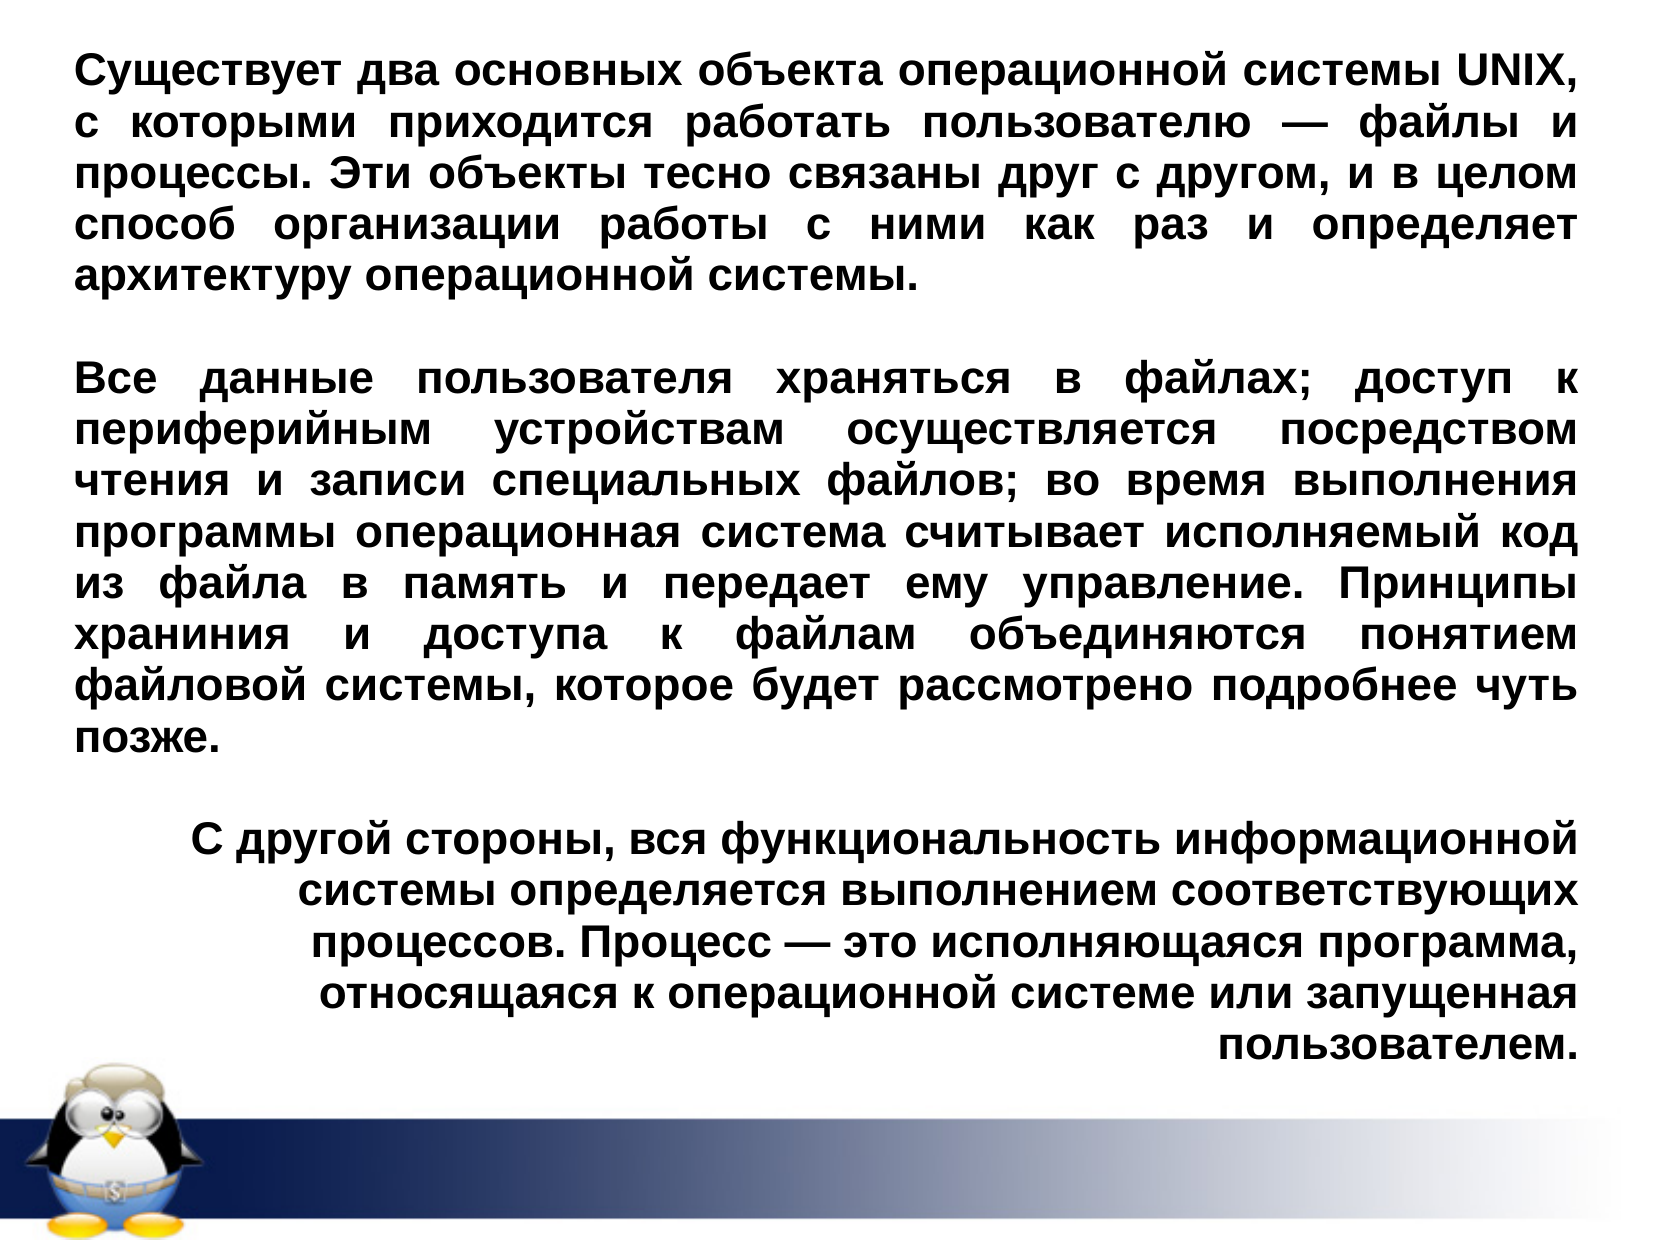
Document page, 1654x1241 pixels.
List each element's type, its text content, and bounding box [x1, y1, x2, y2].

picture [0, 1057, 1654, 1241]
text_box Существует два основных объекта операционной системы UNIX, с которыми приходится работать пользователю — файлы и процессы. Эти объекты тесно связаны друг с другом, и в целом способ организации работы с ними как раз и определяет архитектуру операционной системы. Все данные пользователя храняться в файлах; доступ к периферийным устройствам осуществляется посредством чтения и записи специальных файлов; во время выполнения программы операционная система считывает исполняемый код из файла в память и передает ему управление. Принципы храниния и доступа к файлам объединяются понятием файловой системы, которое будет рассмотрено подробнее чуть позже. С другой стороны, вся функциональность информационной системы определяется выполнением соответствующих процессов. Процесс — это исполняющаяся программа, относящаяся к операционной системе или запущенная пользователем. [59, 36, 1595, 1097]
